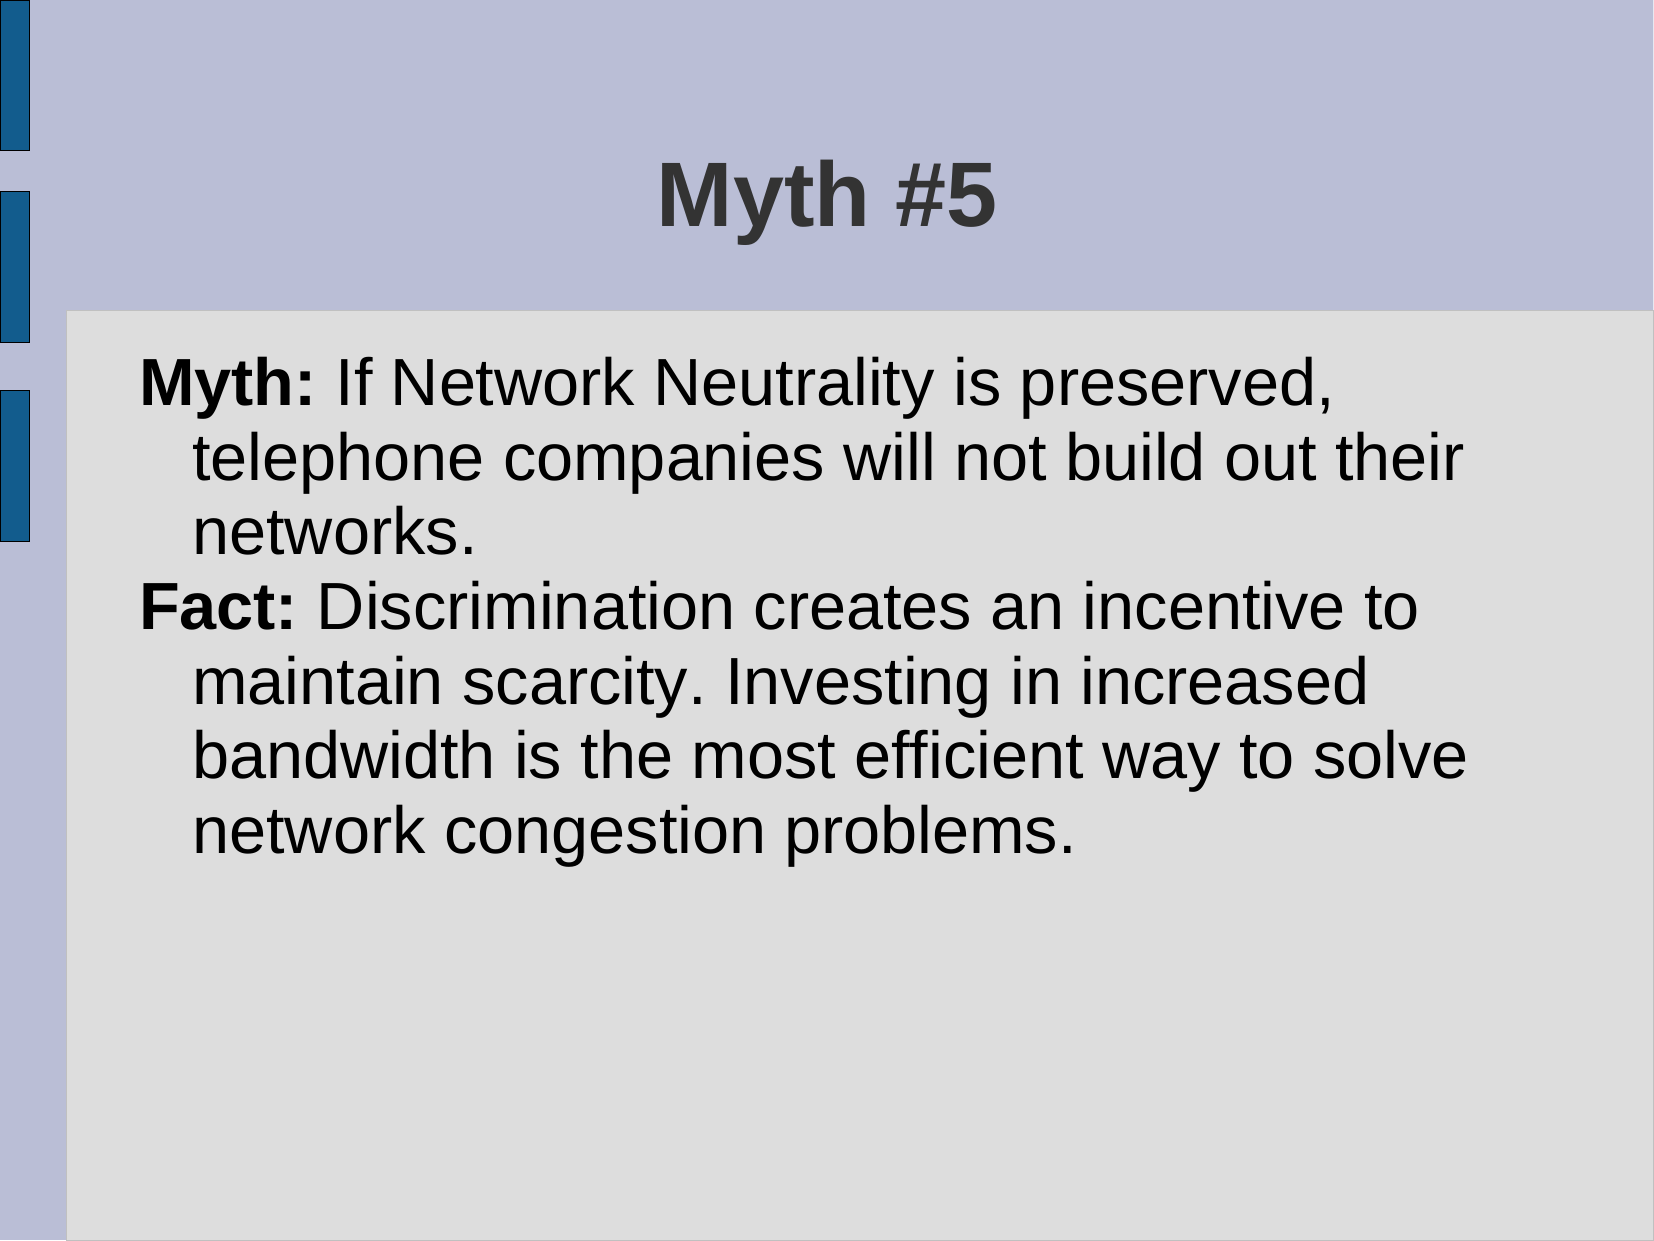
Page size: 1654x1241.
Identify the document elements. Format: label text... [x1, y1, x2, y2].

title Myth #5 [121, 91, 1534, 299]
list Myth: If Network Neutrality is preserved, telephone companies will not build out their networks. Fact: Discrimination creates an incentive to maintain scarcity. Investing in increased bandwidth is the most efficient way to solve network congestion problems. [121, 344, 1534, 1127]
